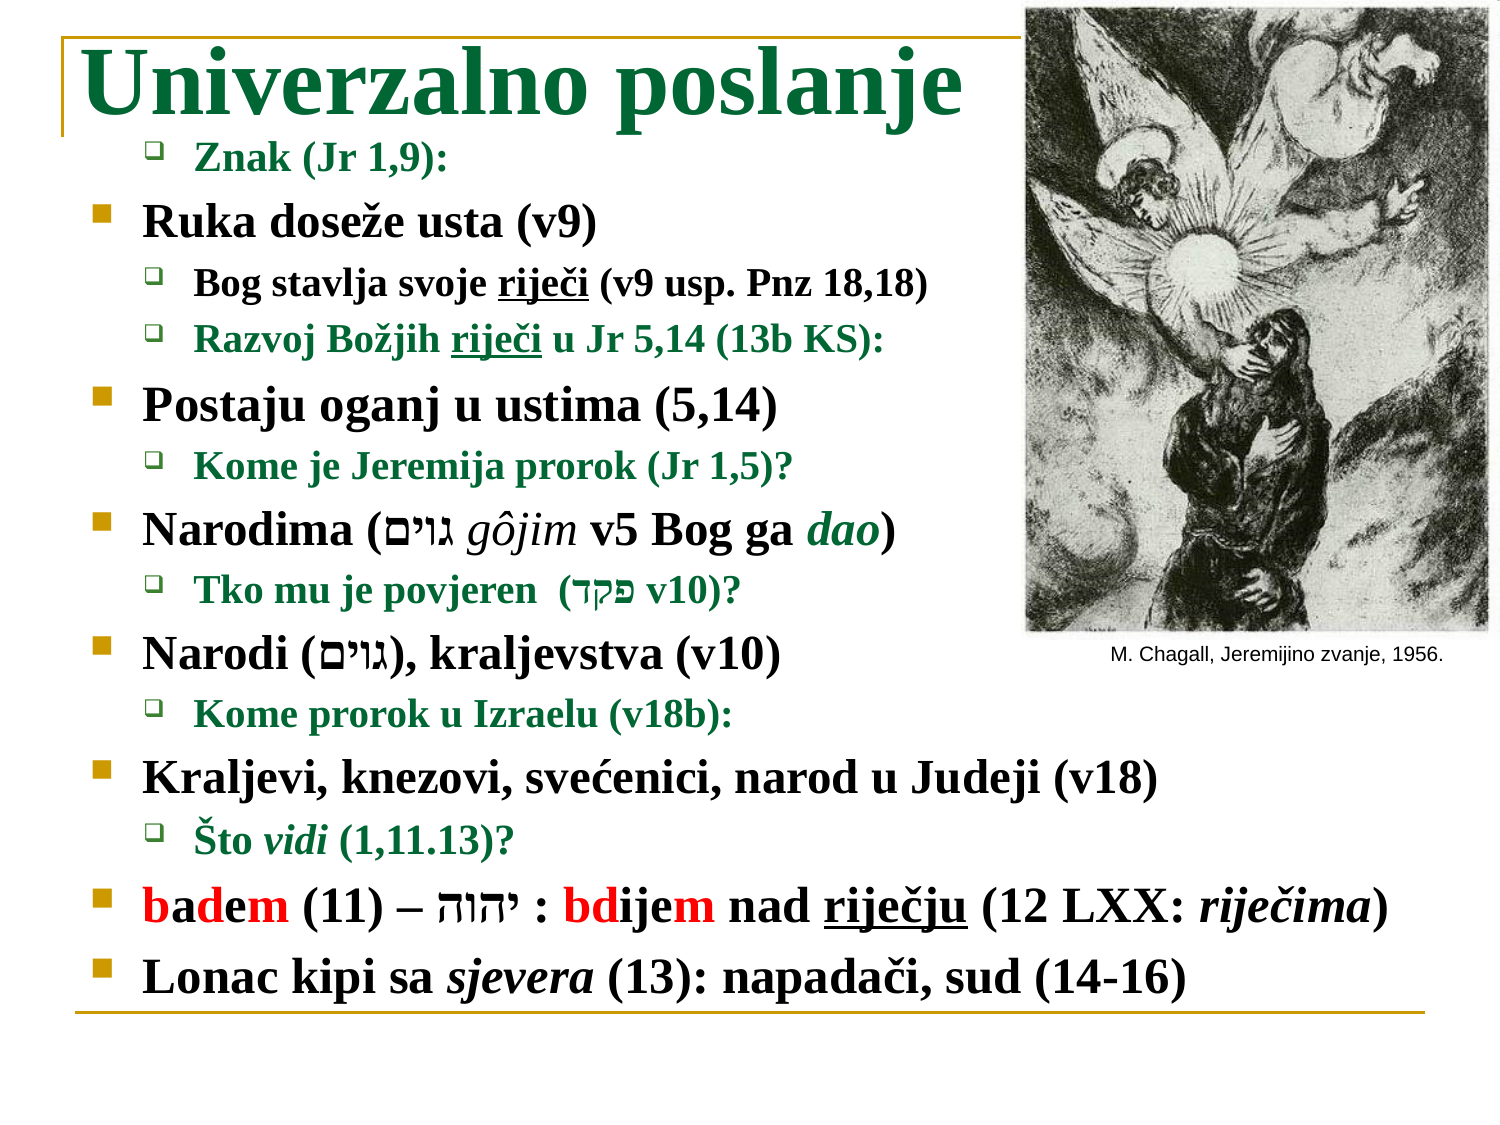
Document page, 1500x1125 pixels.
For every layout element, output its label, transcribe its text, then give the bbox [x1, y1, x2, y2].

text_box M. Chagall, Jeremijino zvanje, 1956. [1057, 633, 1459, 674]
list Znak (Jr 1,9): Ruka doseže usta (v9) Bog stavlja svoje riječi (v9 usp. Pnz 18,18) Razvoj Božjih riječi u Jr 5,14 (13b KS): Postaju oganj u ustima (5,14) Kome je Jeremija prorok (Jr 1,5)? Narodima (גוים gôjim v5 Bog ga dao) Tko mu je povjeren (פקד v10)? Narodi (גוים), kraljevstva (v10) Kome prorok u Izraelu (v18b): Kraljevi, knezovi, svećenici, narod u Judeji (v18) Što vidi (1,11.13)? badem (11) – יהוה : bdijem nad riječju (12 LXX: riječima) Lonac kipi sa sjevera (13): napadači, sud (14-16) [75, 113, 1500, 1012]
title Univerzalno poslanje [64, 9, 1021, 197]
picture [1021, 0, 1500, 640]
